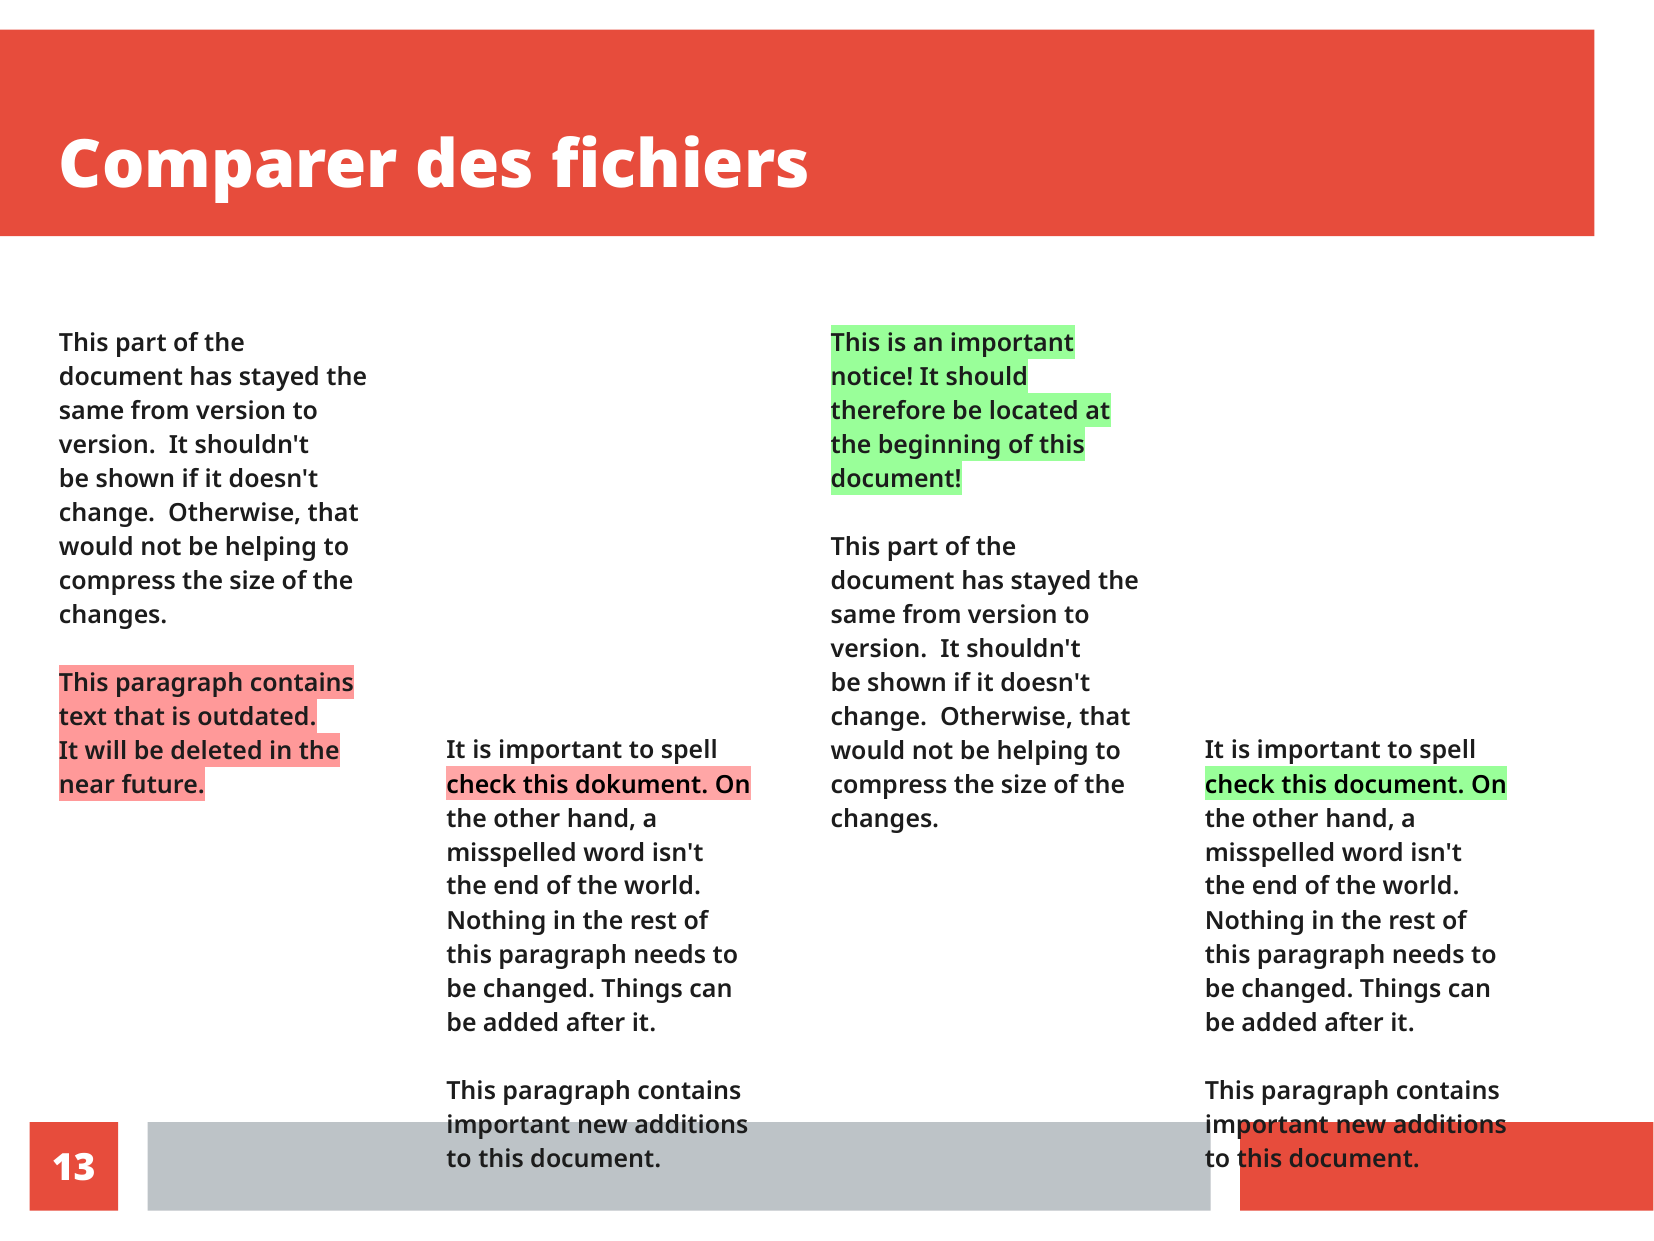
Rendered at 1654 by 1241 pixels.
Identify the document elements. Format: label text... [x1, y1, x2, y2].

list It is important to spell check this dokument. On the other hand, a misspelled word isn't the end of the world. Nothing in the rest of this paragraph needs to be changed. Things can be added after it. This paragraph contains important new additions to this document. [446, 732, 827, 1211]
list This is an important notice! It should therefore be located at the beginning of this document! This part of the document has stayed the same from version to version. It shouldn't be shown if it doesn't change. Otherwise, that would not be helping to compress the size of the changes. [830, 324, 1264, 1093]
title Comparer des fichiers [59, 59, 1595, 207]
list This part of the document has stayed the same from version to version. It shouldn't be shown if it doesn't change. Otherwise, that would not be helping to compress the size of the changes. This paragraph contains text that is outdated. It will be deleted in the near future. [59, 324, 497, 1093]
list It is important to spell check this document. On the other hand, a misspelled word isn't the end of the world. Nothing in the rest of this paragraph needs to be changed. Things can be added after it. This paragraph contains important new additions to this document. [1204, 732, 1654, 1241]
